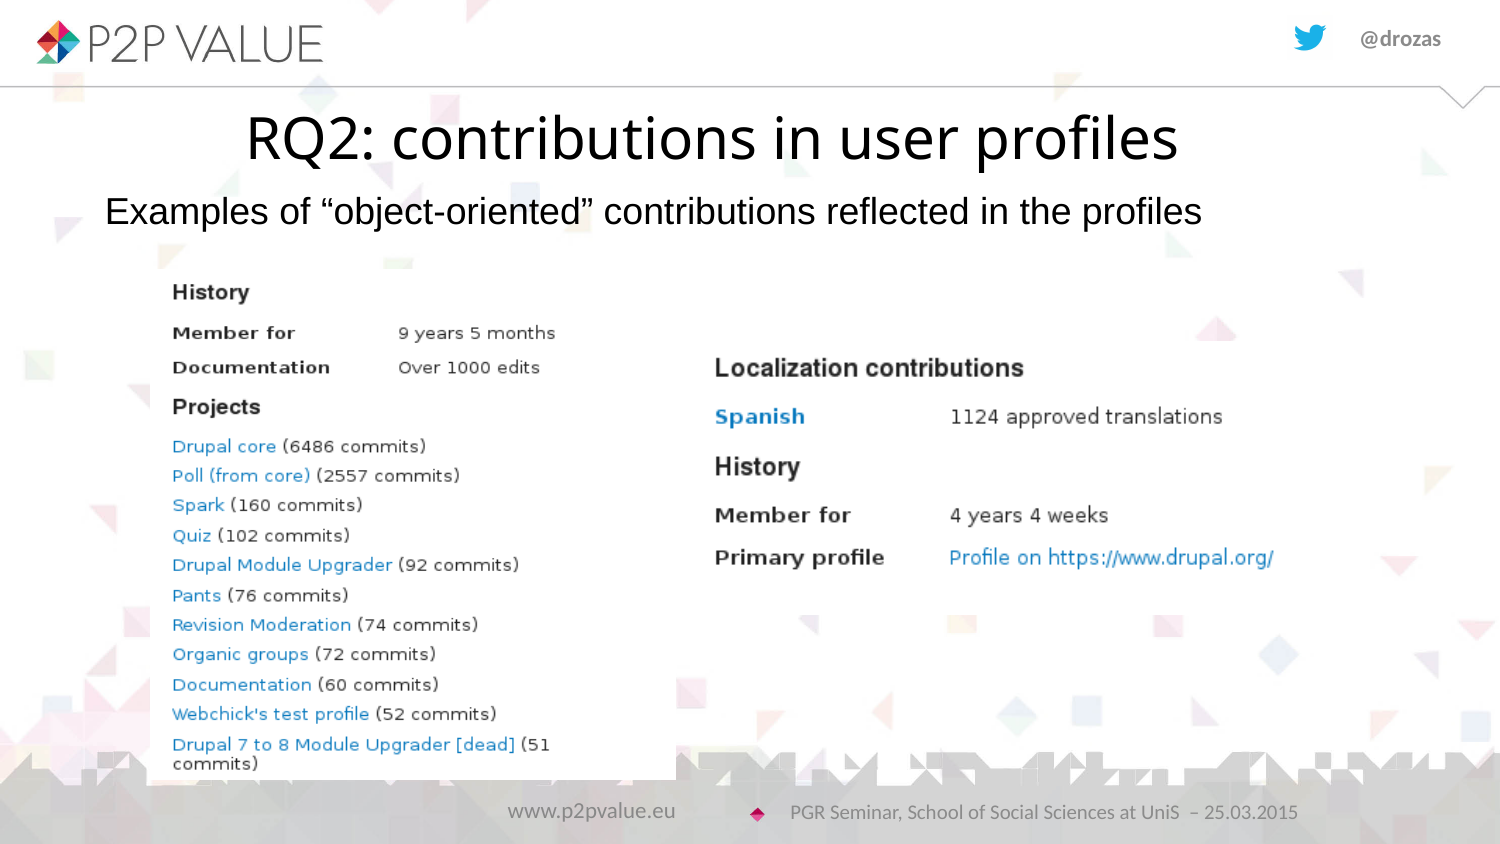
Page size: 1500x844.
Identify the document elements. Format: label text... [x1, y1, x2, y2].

picture [0, 0, 1500, 844]
text_box Examples of “object-oriented” contributions reflected in the profiles [90, 183, 1500, 241]
title RQ2: contributions in user profiles [60, 92, 1366, 181]
text_box @drozas [1333, 15, 1455, 60]
text_box PGR Seminar, School of Social Sciences at UniS – 25.03.2015 [777, 788, 1470, 834]
text_box www.p2pvalue.eu [501, 789, 720, 829]
